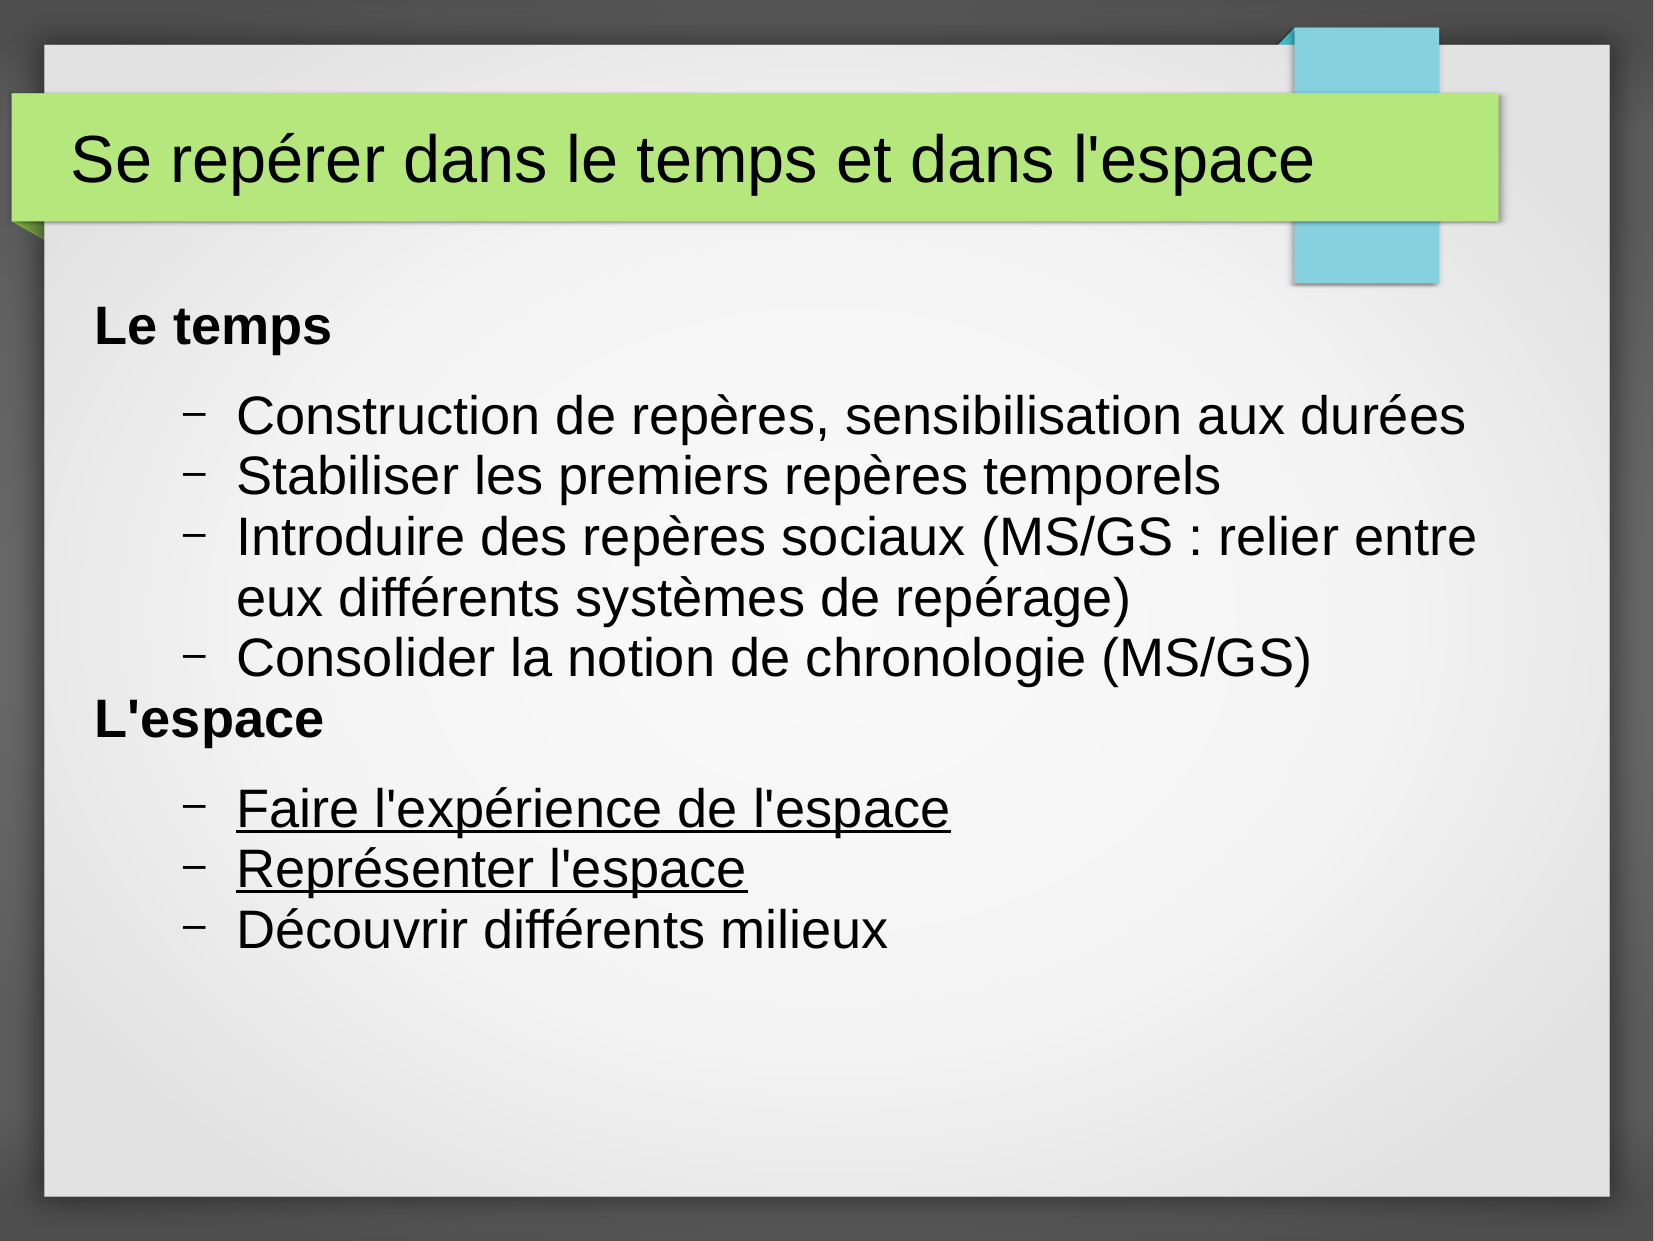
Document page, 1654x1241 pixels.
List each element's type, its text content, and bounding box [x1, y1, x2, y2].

picture [0, 0, 1654, 1241]
list Le temps Construction de repères, sensibilisation aux durées Stabiliser les premiers repères temporels Introduire des repères sociaux (MS/GS : relier entre eux différents systèmes de repérage) Consolider la notion de chronologie (MS/GS) L'espace Faire l'expérience de l'espace Représenter l'espace Découvrir différents milieux [94, 295, 1550, 1158]
title Se repérer dans le temps et dans l'espace [70, 106, 1477, 213]
